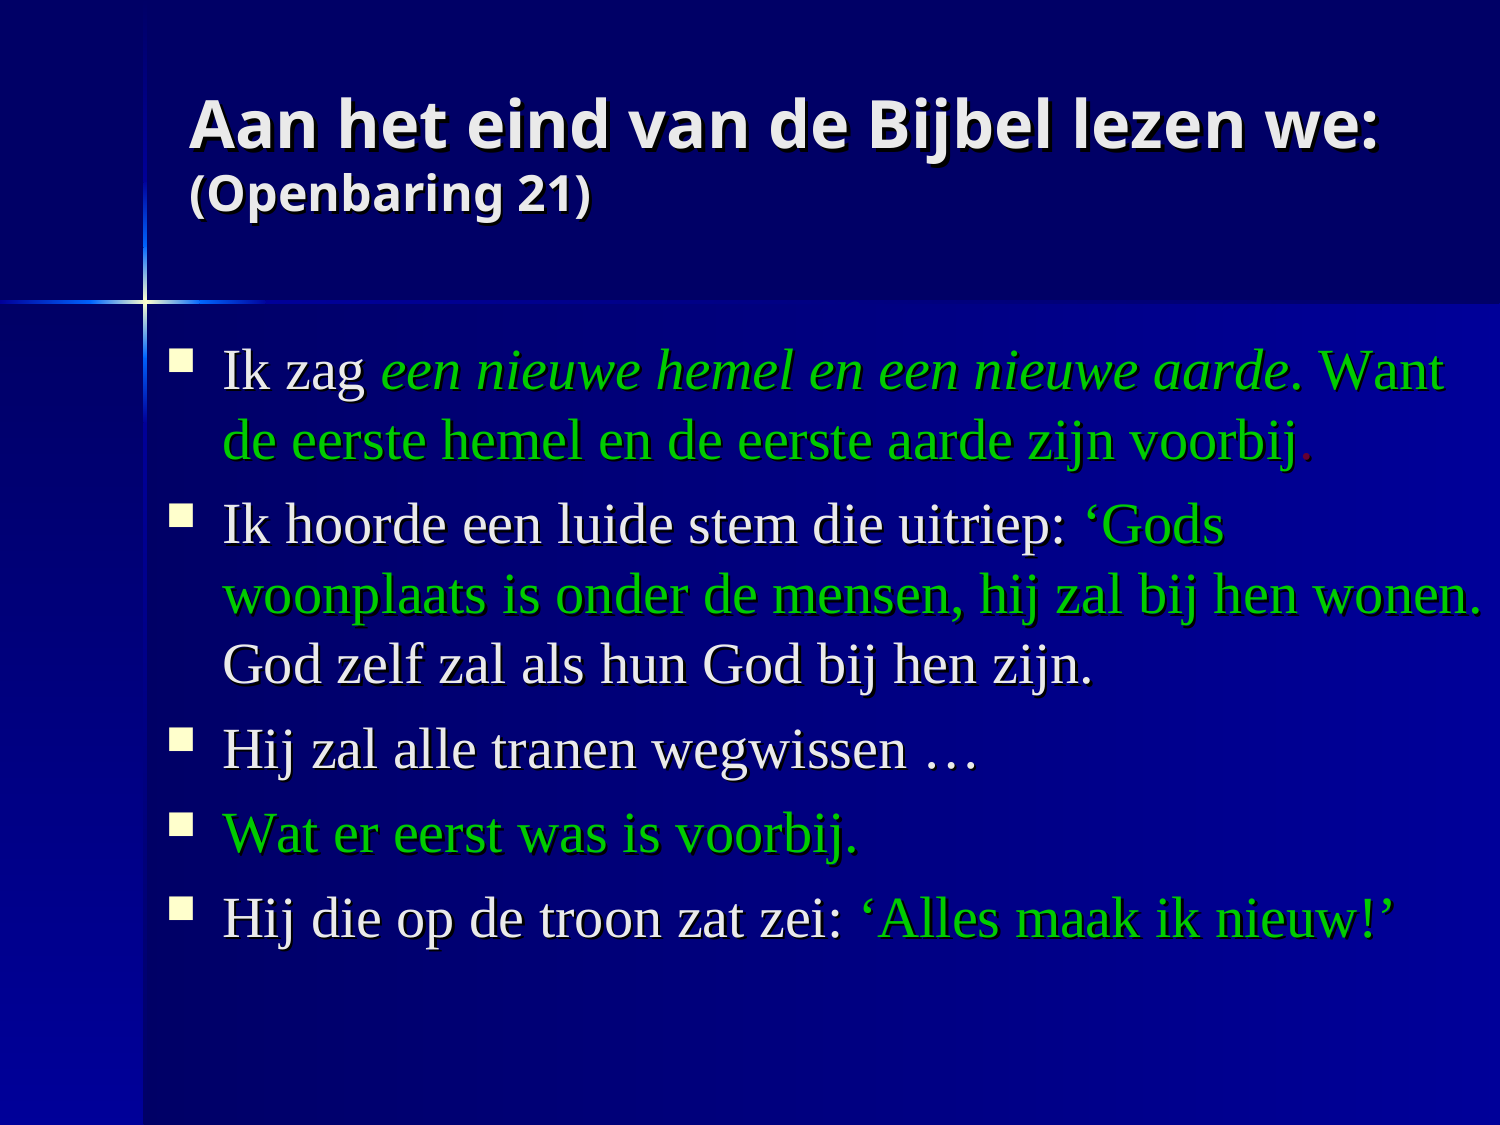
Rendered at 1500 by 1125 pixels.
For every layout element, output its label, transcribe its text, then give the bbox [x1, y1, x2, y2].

list Ik zag een nieuwe hemel en een nieuwe aarde. Want de eerste hemel en de eerste aarde zijn voorbij. Ik hoorde een luide stem die uitriep: ‘Gods woonplaats is onder de mensen, hij zal bij hen wonen. God zelf zal als hun God bij hen zijn. Hij zal alle tranen wegwissen … Wat er eerst was is voorbij. Hij die op de troon zat zei: ‘Alles maak ik nieuw!’ [151, 286, 1500, 1125]
title Aan het eind van de Bijbel lezen we: (Openbaring 21) [174, 50, 1500, 254]
